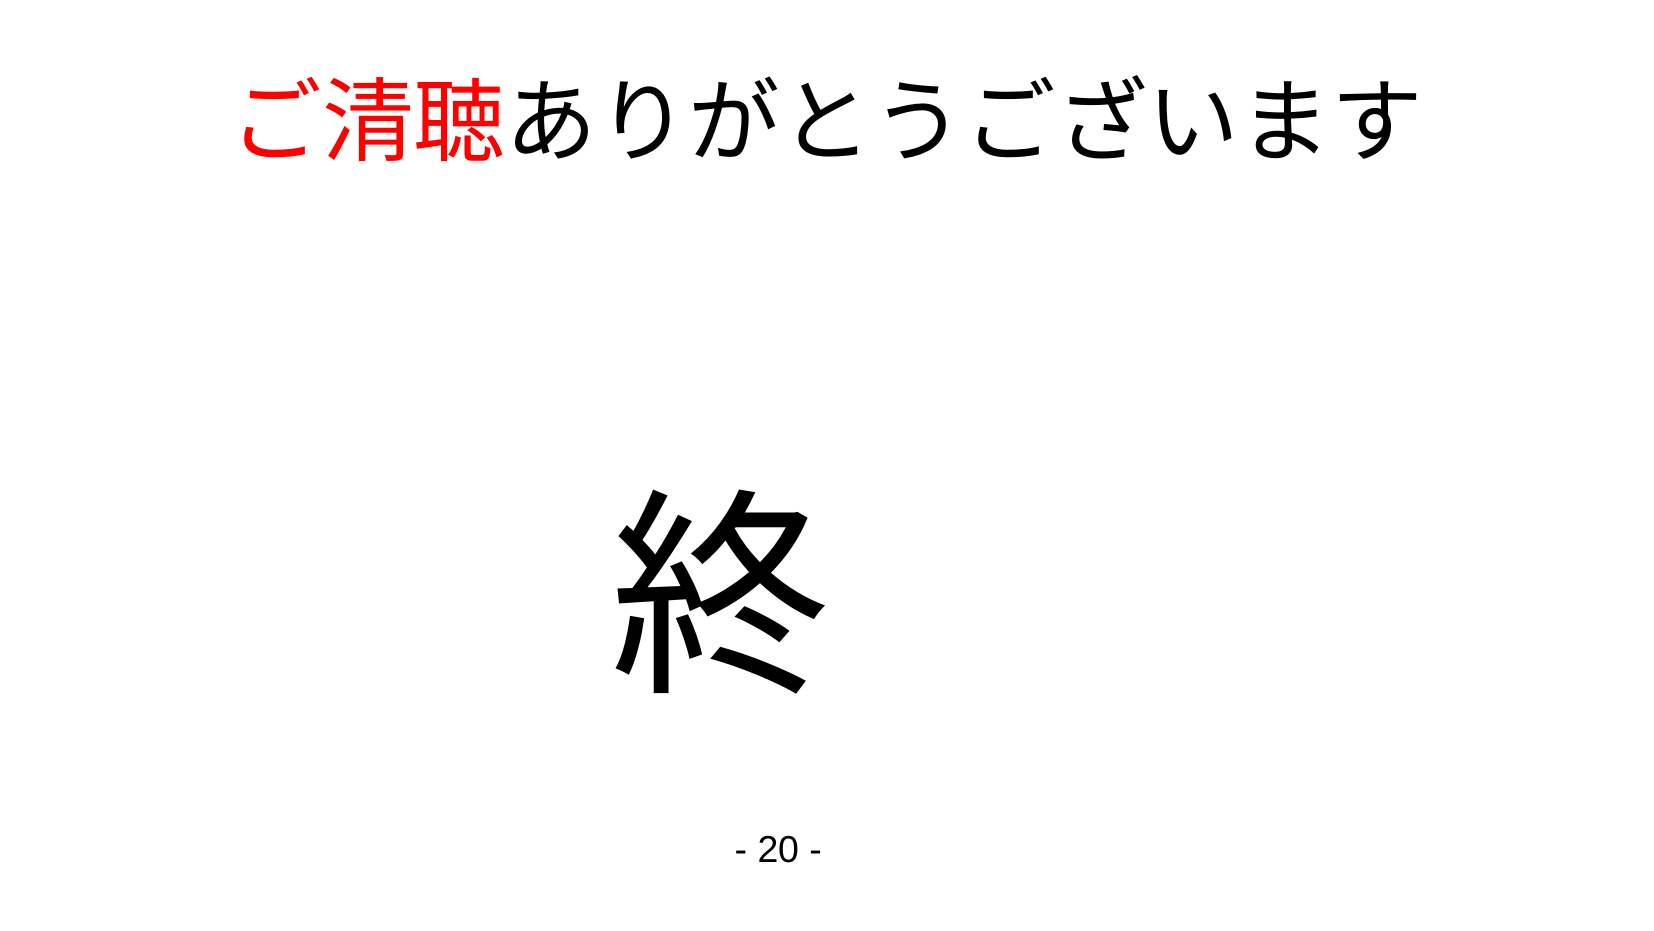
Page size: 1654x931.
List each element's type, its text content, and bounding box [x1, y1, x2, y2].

list 終 [561, 419, 975, 745]
title ご清聴ありがとうございます [82, 37, 1571, 193]
text_box - <番号> - [744, 821, 942, 892]
